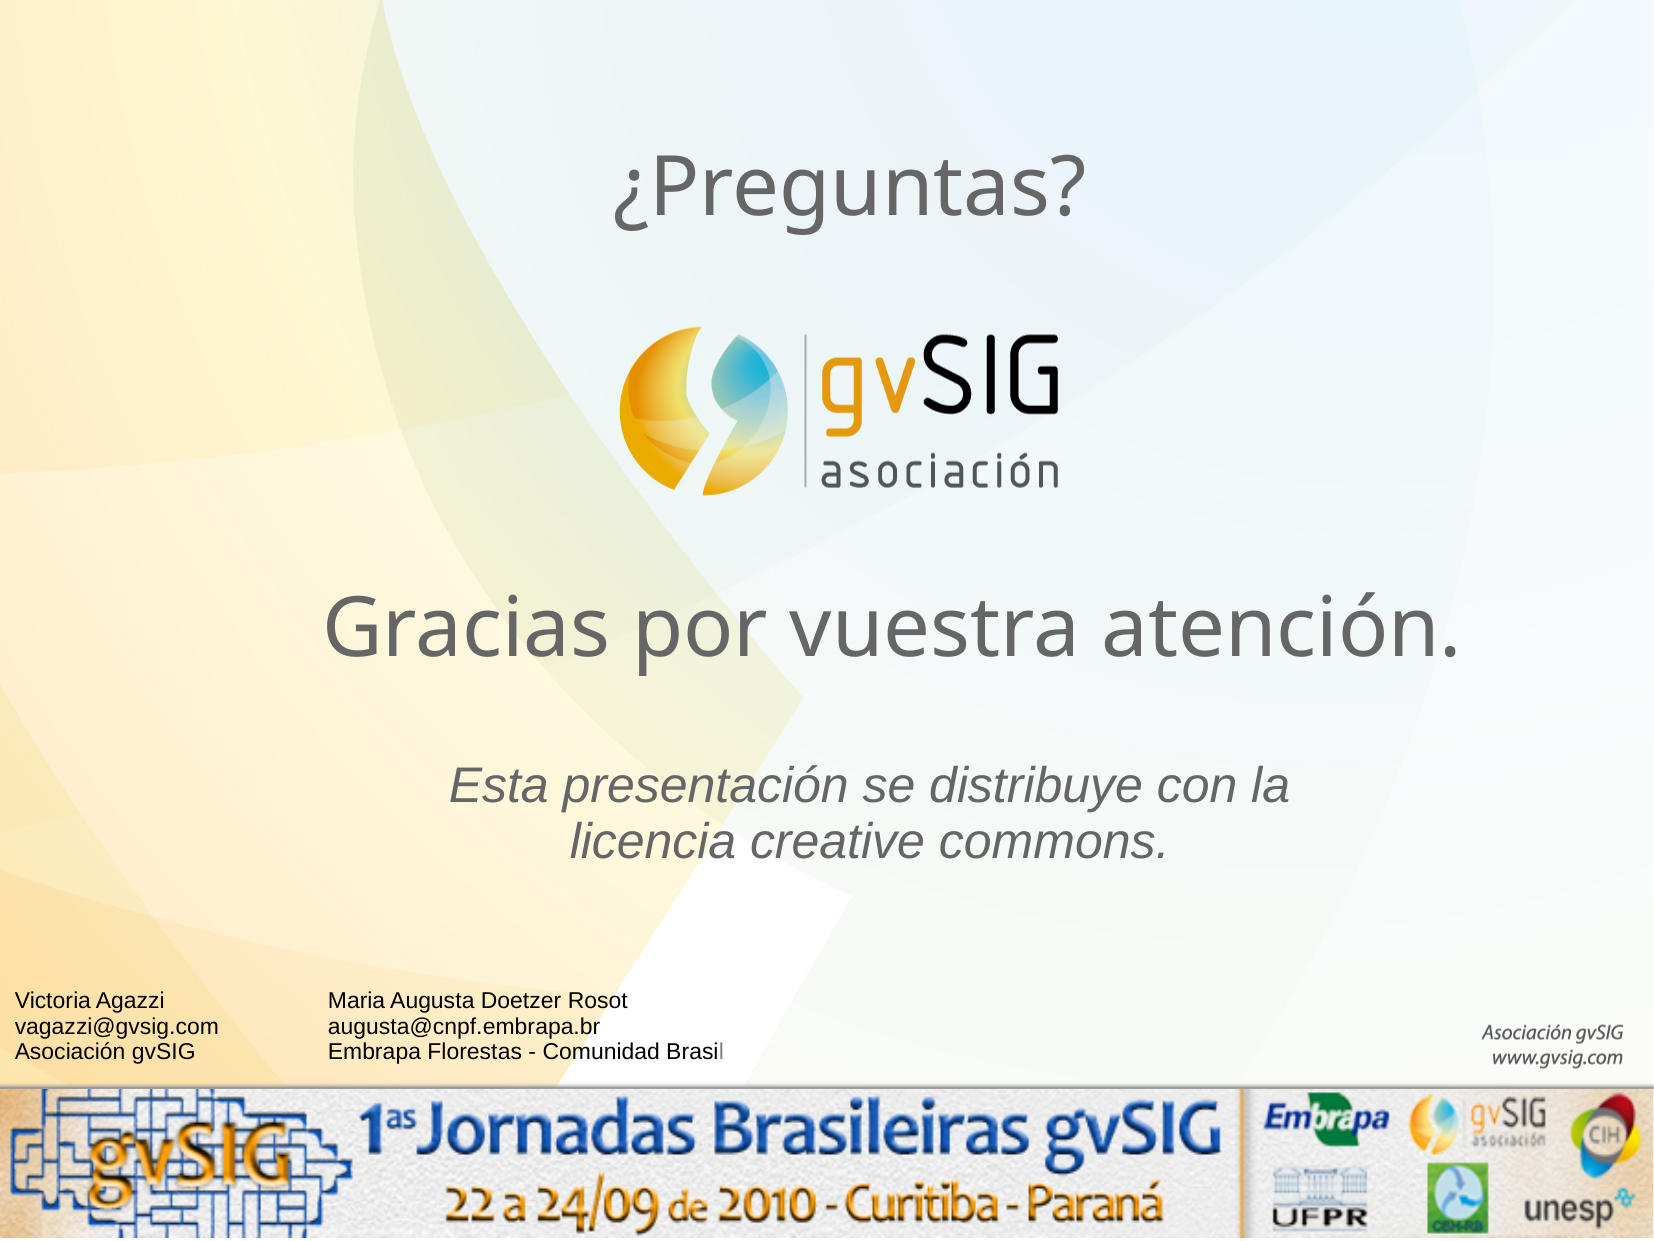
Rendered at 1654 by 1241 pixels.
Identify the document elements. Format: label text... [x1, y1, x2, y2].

text_box Victoria Agazzi vagazzi@gvsig.com Asociación gvSIG [0, 980, 315, 1093]
text_box Maria Augusta Doetzer Rosot augusta@cnpf.embrapa.br Embrapa Florestas - Comunidad Brasil [313, 980, 798, 1077]
title Gracias por vuestra atención. [189, 575, 1619, 674]
text_box ¿Preguntas? [582, 134, 1119, 232]
picture [0, 0, 1654, 1241]
text_box Esta presentación se distribuye con la licencia creative commons. [345, 750, 1394, 880]
